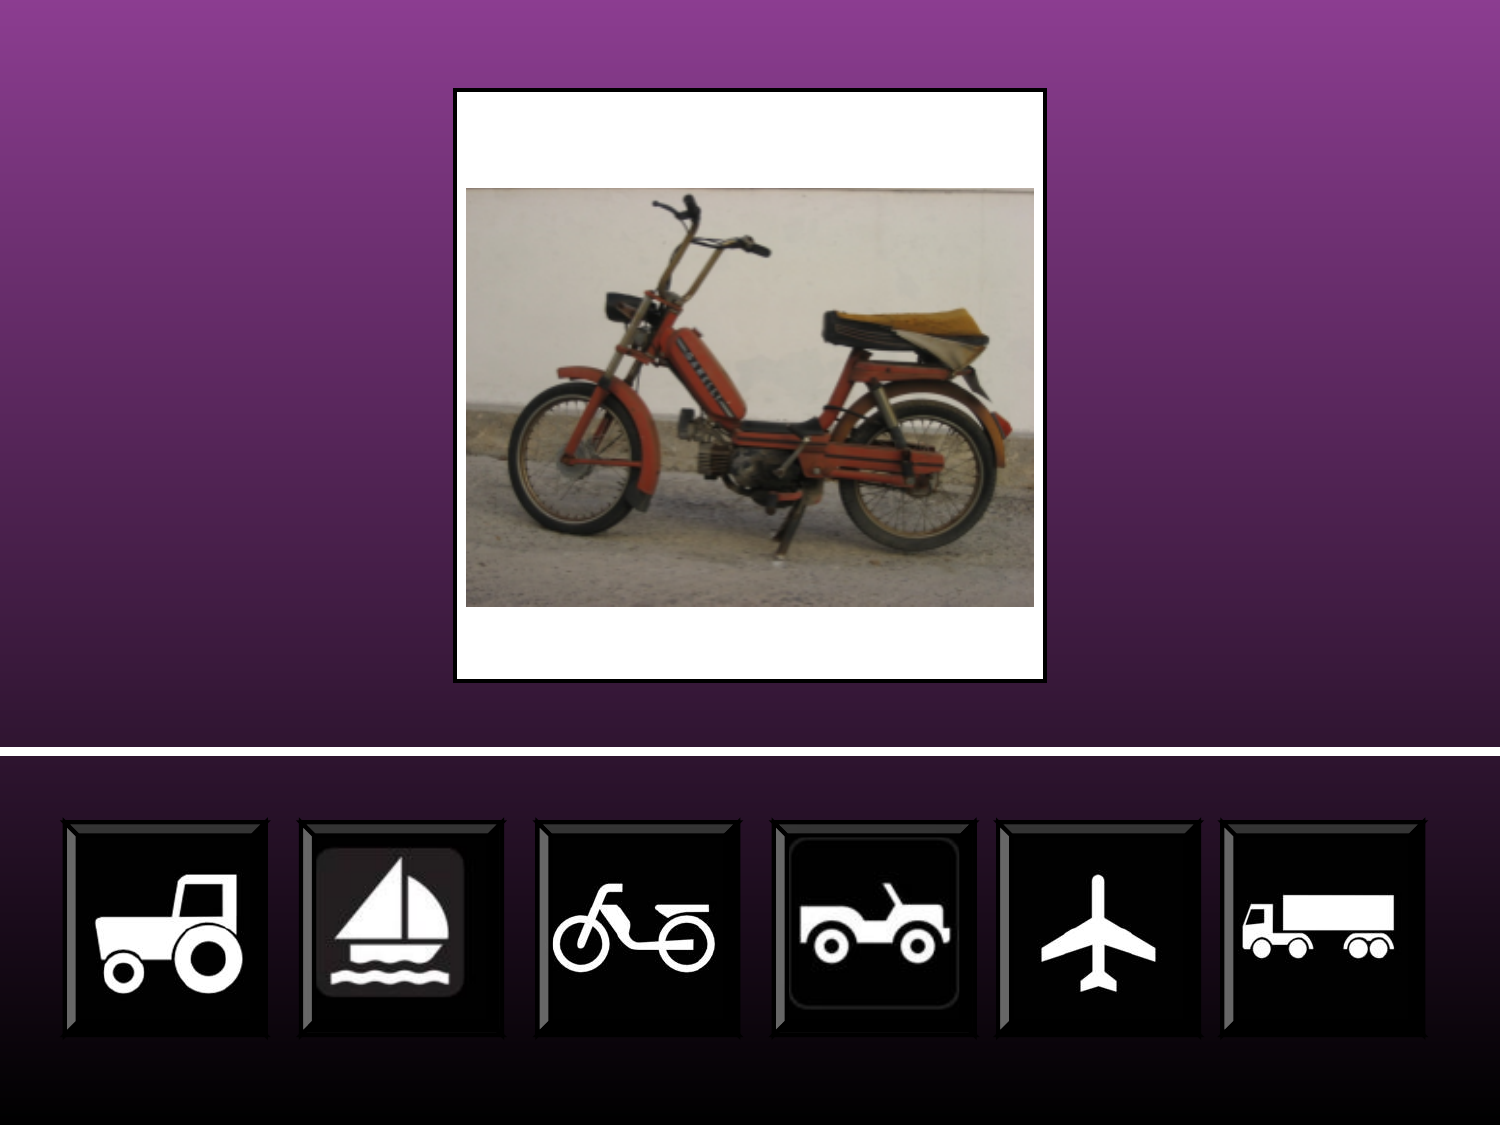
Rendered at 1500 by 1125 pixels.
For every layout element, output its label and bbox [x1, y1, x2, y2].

text_box [1224, 822, 1424, 1035]
text_box [454, 90, 1046, 681]
text_box [302, 822, 502, 1035]
text_box [66, 822, 266, 1035]
text_box [1000, 822, 1199, 1035]
picture [466, 188, 1034, 607]
text_box [775, 822, 975, 1035]
text_box [539, 822, 739, 1035]
